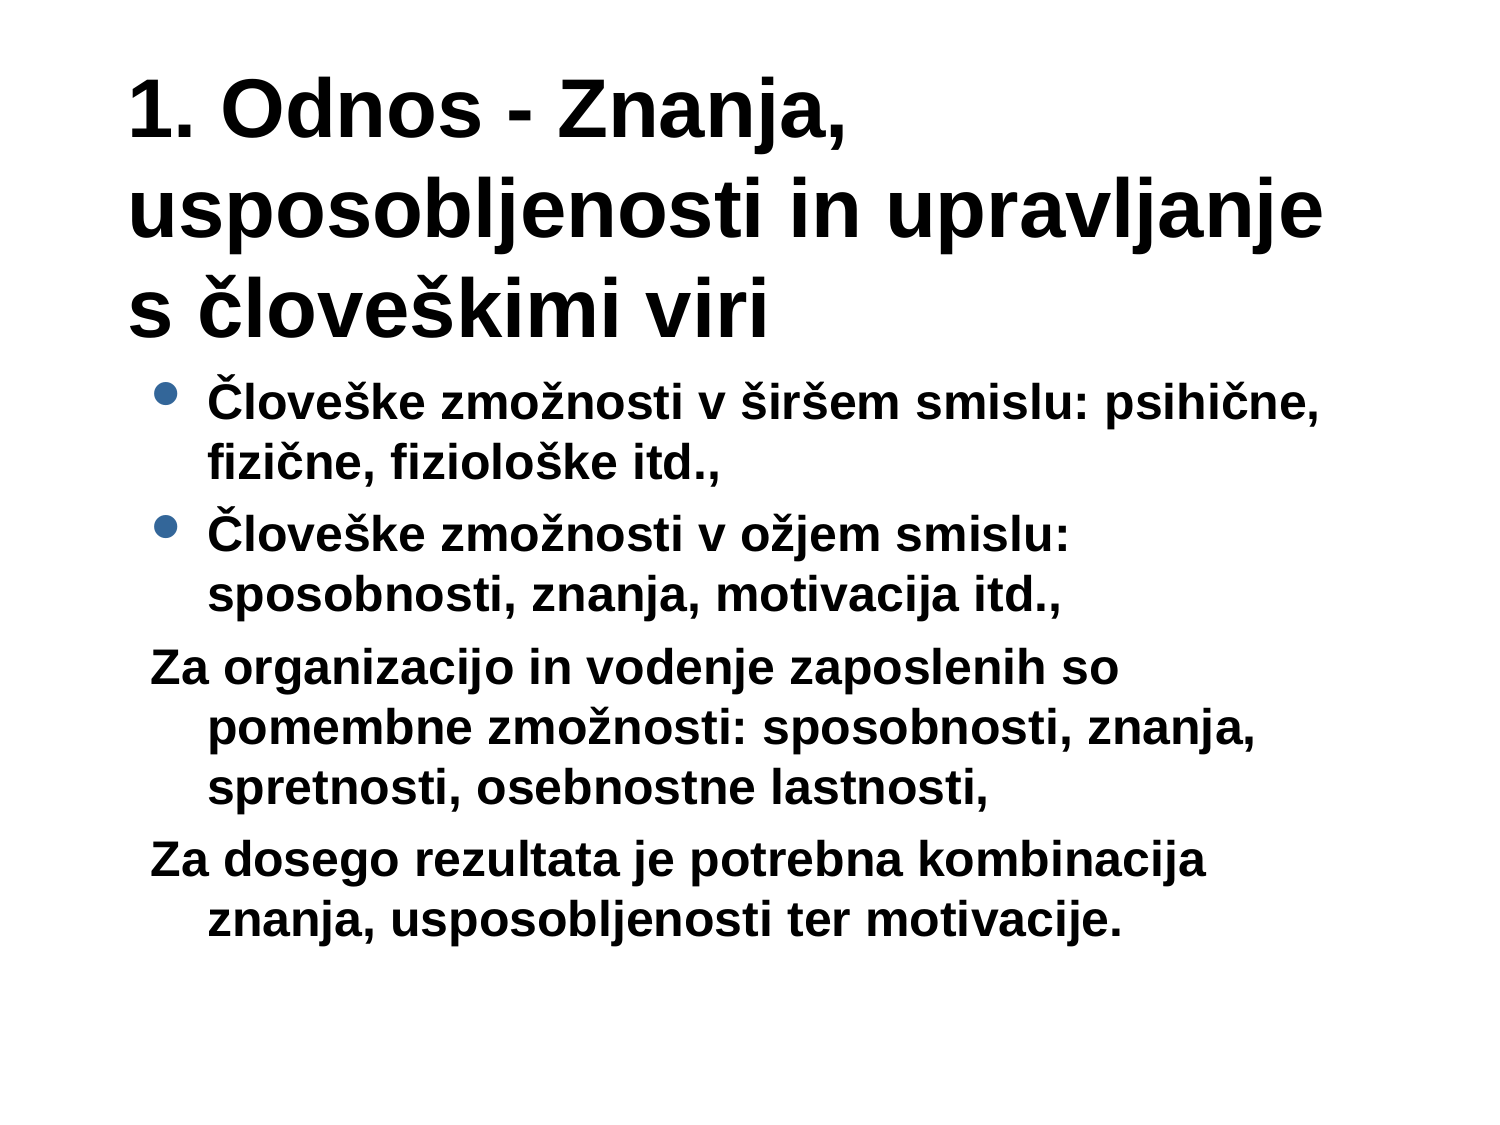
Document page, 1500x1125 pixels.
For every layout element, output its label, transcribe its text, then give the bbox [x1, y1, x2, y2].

title 1. Odnos - Znanja, usposobljenosti in upravljanje s človeškimi viri [112, 37, 1388, 362]
list Človeške zmožnosti v širšem smislu: psihične, fizične, fiziološke itd., Človeške zmožnosti v ožjem smislu: sposobnosti, znanja, motivacija itd., Za organizacijo in vodenje zaposlenih so pomembne zmožnosti: sposobnosti, znanja, spretnosti, osebnostne lastnosti, Za dosego rezultata je potrebna kombinacija znanja, usposobljenosti ter motivacije. [135, 361, 1377, 1027]
